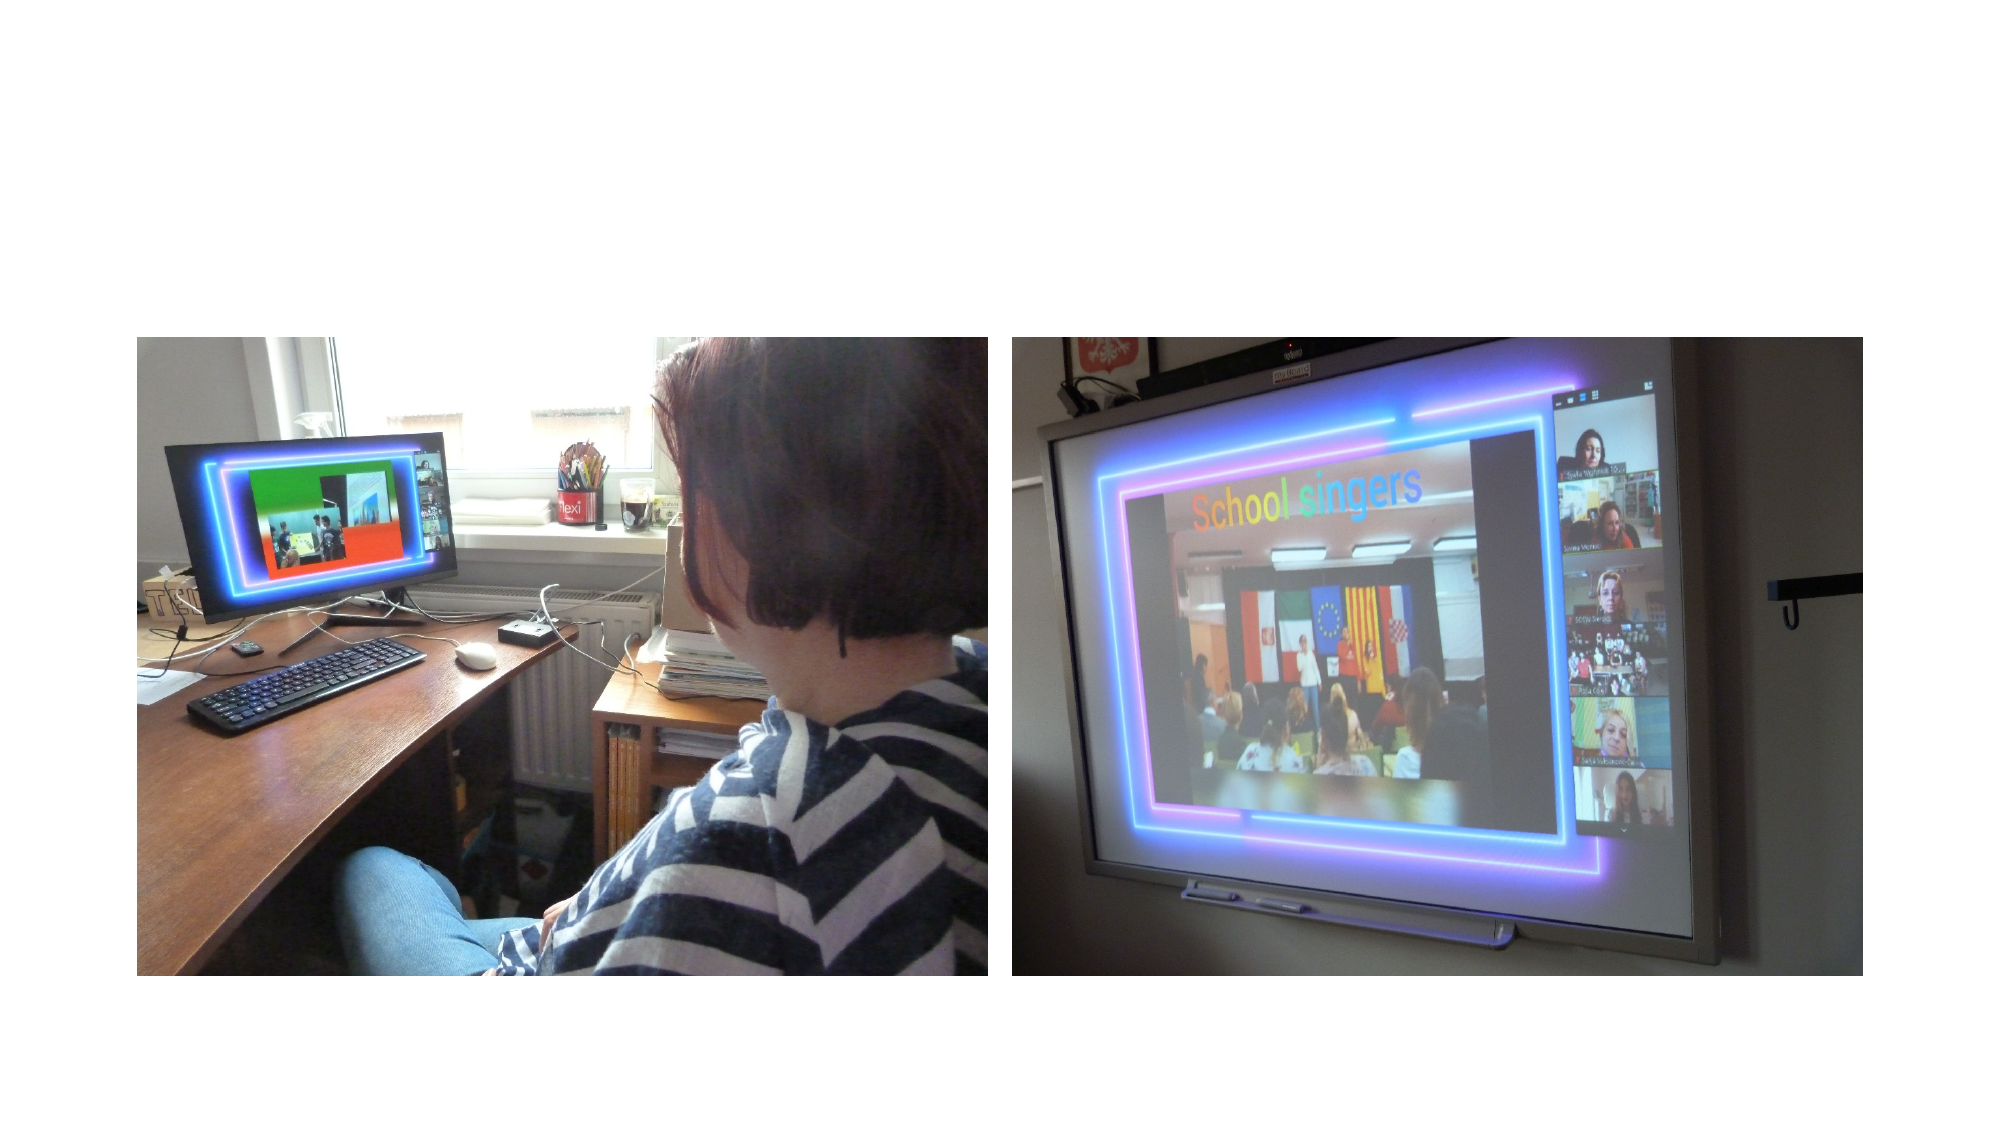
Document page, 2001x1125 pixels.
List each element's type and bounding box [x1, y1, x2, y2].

picture [1012, 337, 1863, 976]
picture [137, 337, 988, 976]
